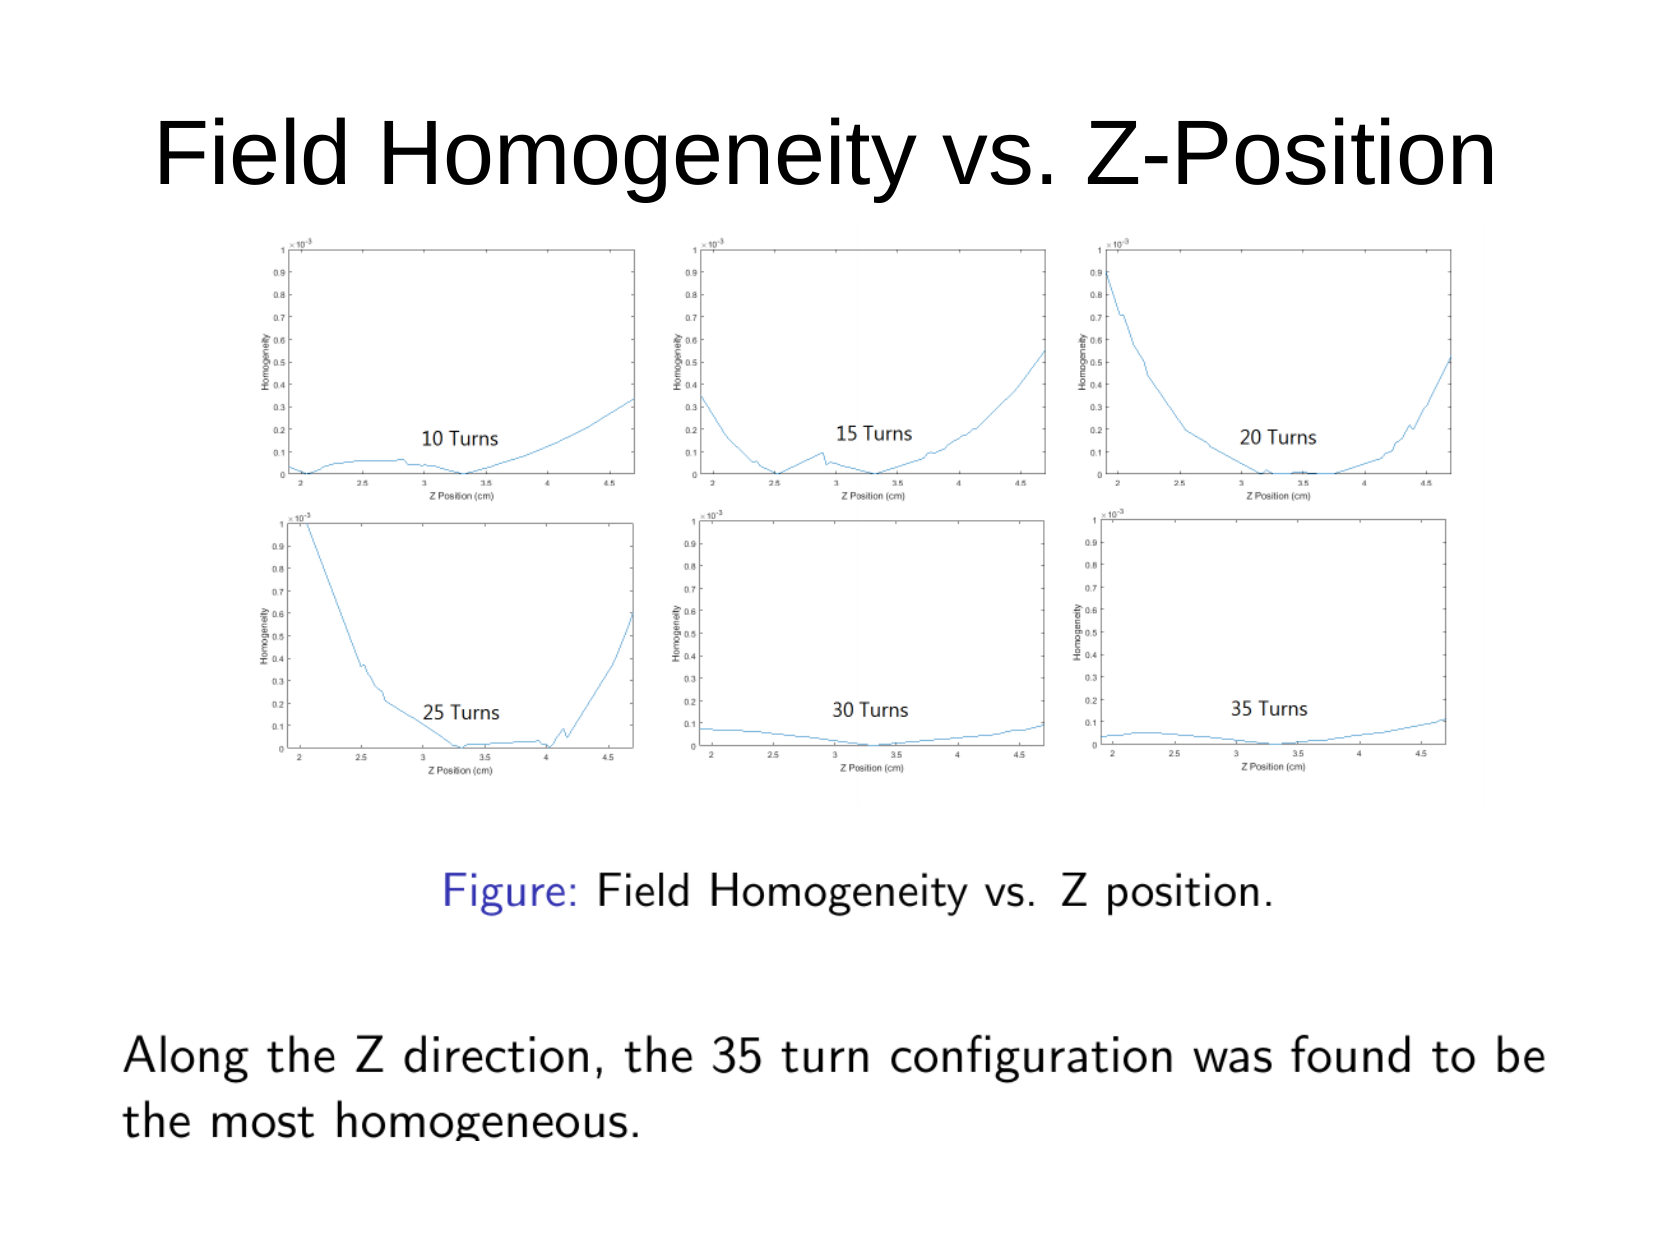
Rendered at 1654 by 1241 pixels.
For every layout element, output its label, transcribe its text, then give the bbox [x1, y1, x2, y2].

title Field Homogeneity vs. Z-Position [82, 49, 1571, 224]
picture [37, 224, 1639, 1141]
